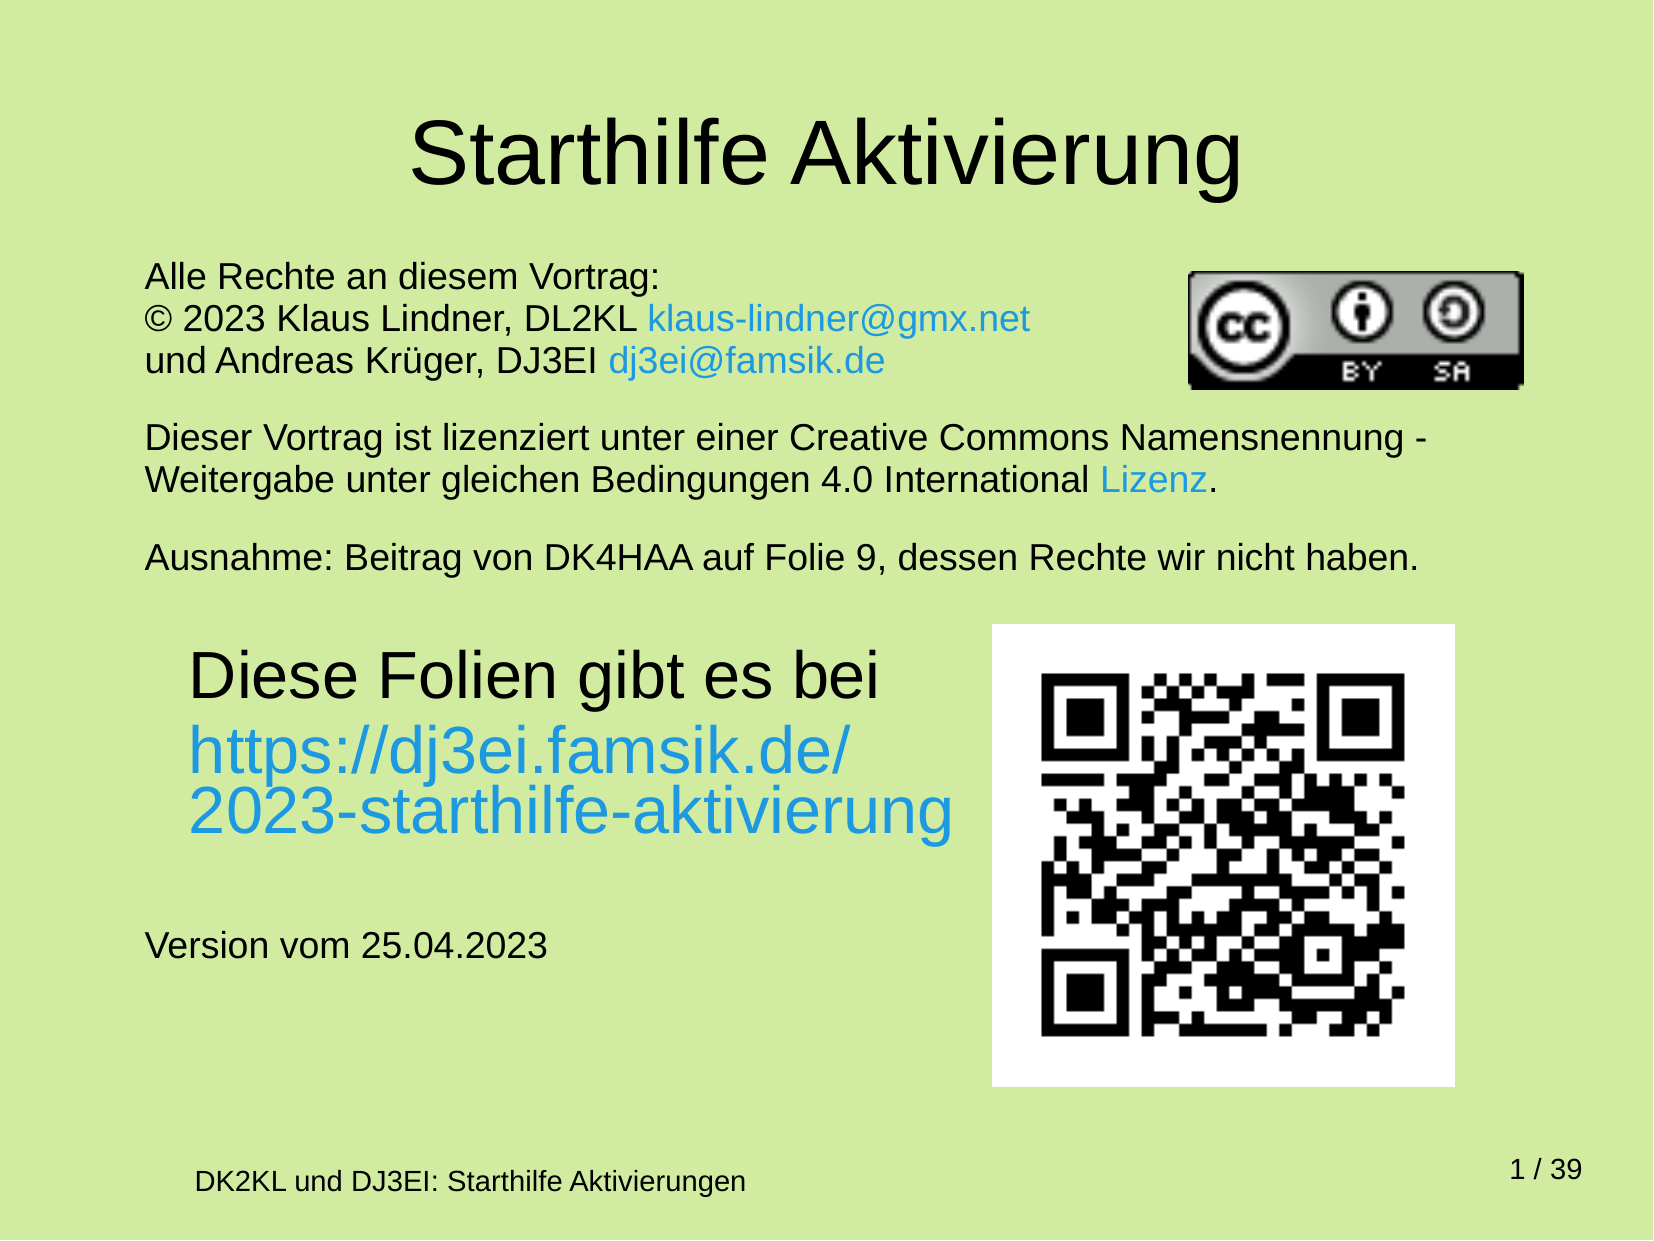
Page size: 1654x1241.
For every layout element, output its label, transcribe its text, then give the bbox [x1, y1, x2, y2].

text_box Alle Rechte an diesem Vortrag: © 2023 Klaus Lindner, DL2KL klaus-lindner@gmx.net und Andreas Krüger, DJ3EI dj3ei@famsik.de Dieser Vortrag ist lizenziert unter einer Creative Commons Namensnennung - Weitergabe unter gleichen Bedingungen 4.0 International Lizenz. Ausnahme: Beitrag von DK4HAA auf Folie 9, dessen Rechte wir nicht haben. [129, 248, 1583, 586]
title Starthilfe Aktivierung [82, 49, 1571, 257]
picture [1188, 271, 1524, 390]
text_box Version vom 25.04.2023 [129, 917, 992, 1016]
list Diese Folien gibt es bei https://dj3ei.famsik.de/ 2023-starthilfe-aktivierung [118, 637, 969, 875]
picture [992, 624, 1455, 1087]
